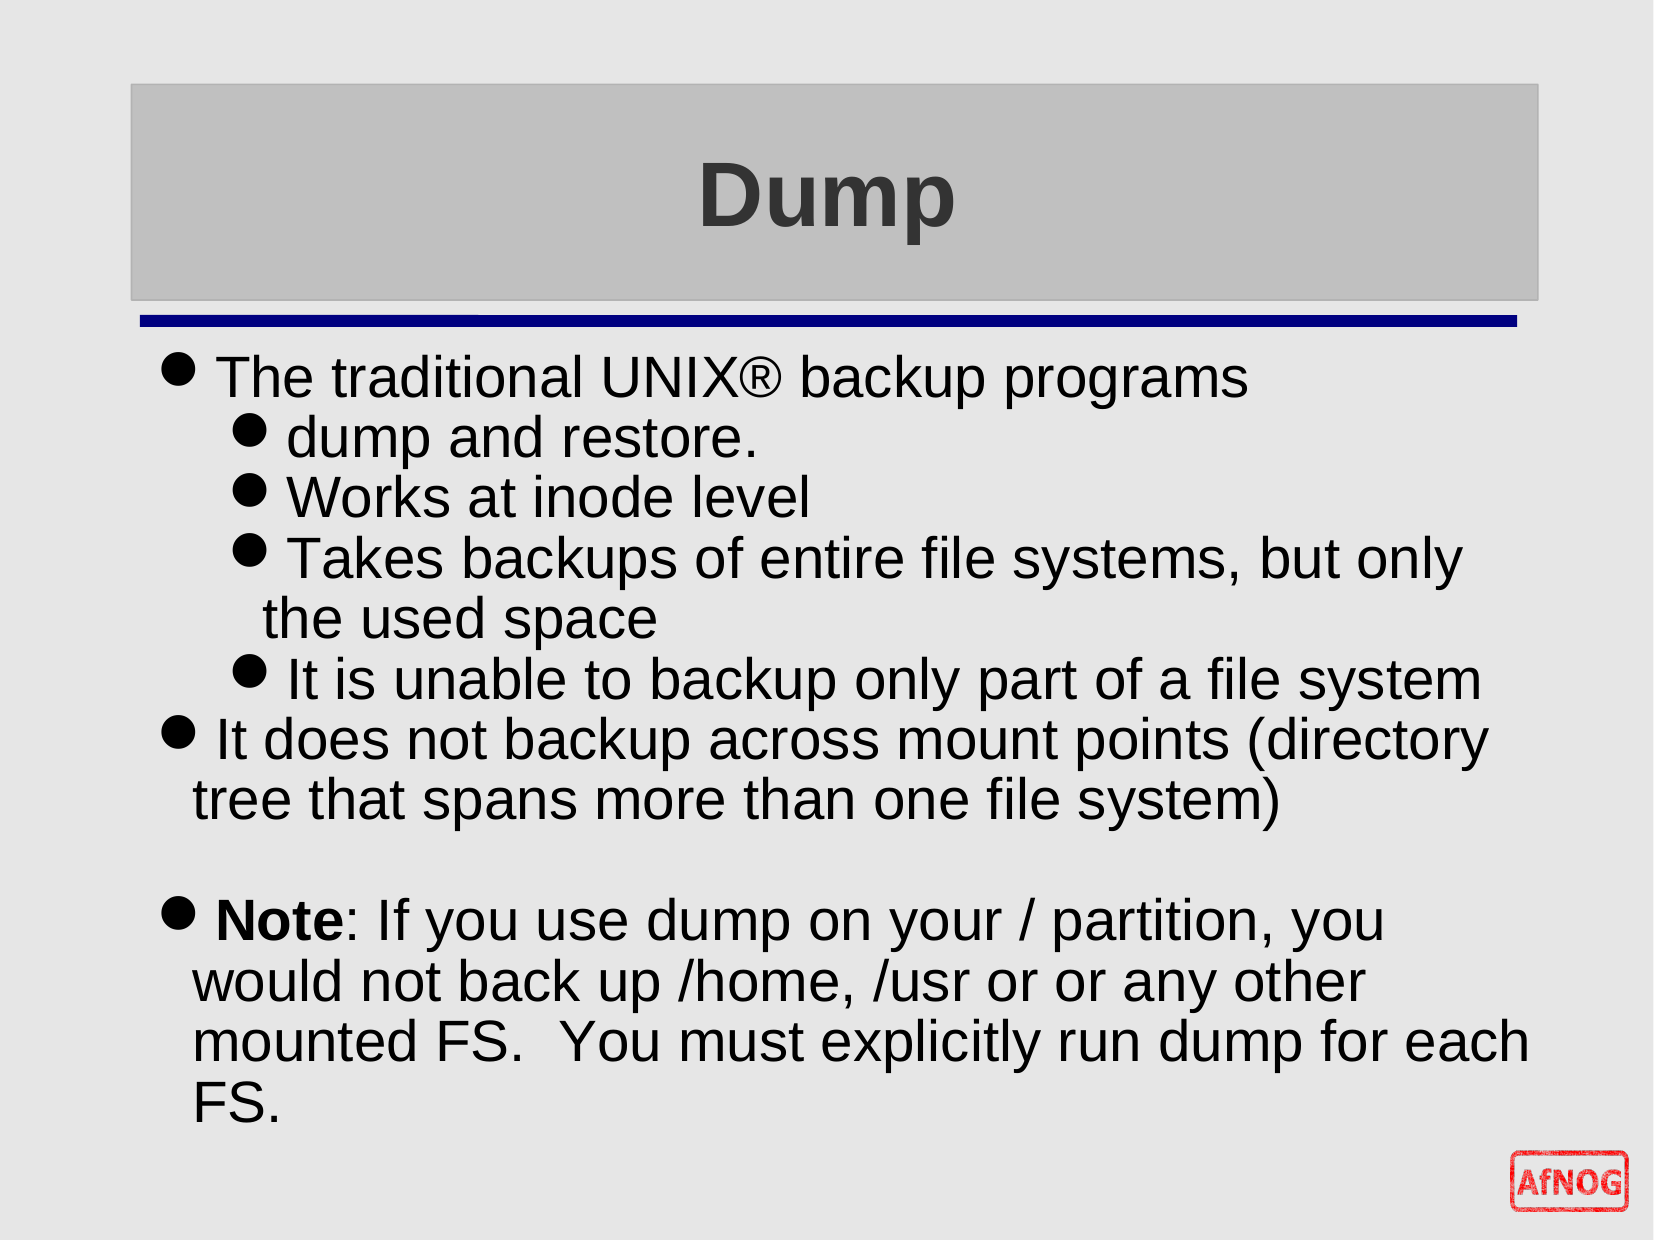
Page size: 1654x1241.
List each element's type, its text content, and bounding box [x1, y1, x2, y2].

picture [1510, 1150, 1629, 1212]
text_box Dump [121, 91, 1534, 299]
text_box The traditional UNIX® backup programs dump and restore. Works at inode level Takes backups of entire file systems, but only the used space It is unable to backup only part of a file system It does not backup across mount points (directory tree that spans more than one file system) Note: If you use dump on your / partition, you would not back up /home, /usr or or any other mounted FS. You must explicitly run dump for each FS. [121, 344, 1534, 1191]
